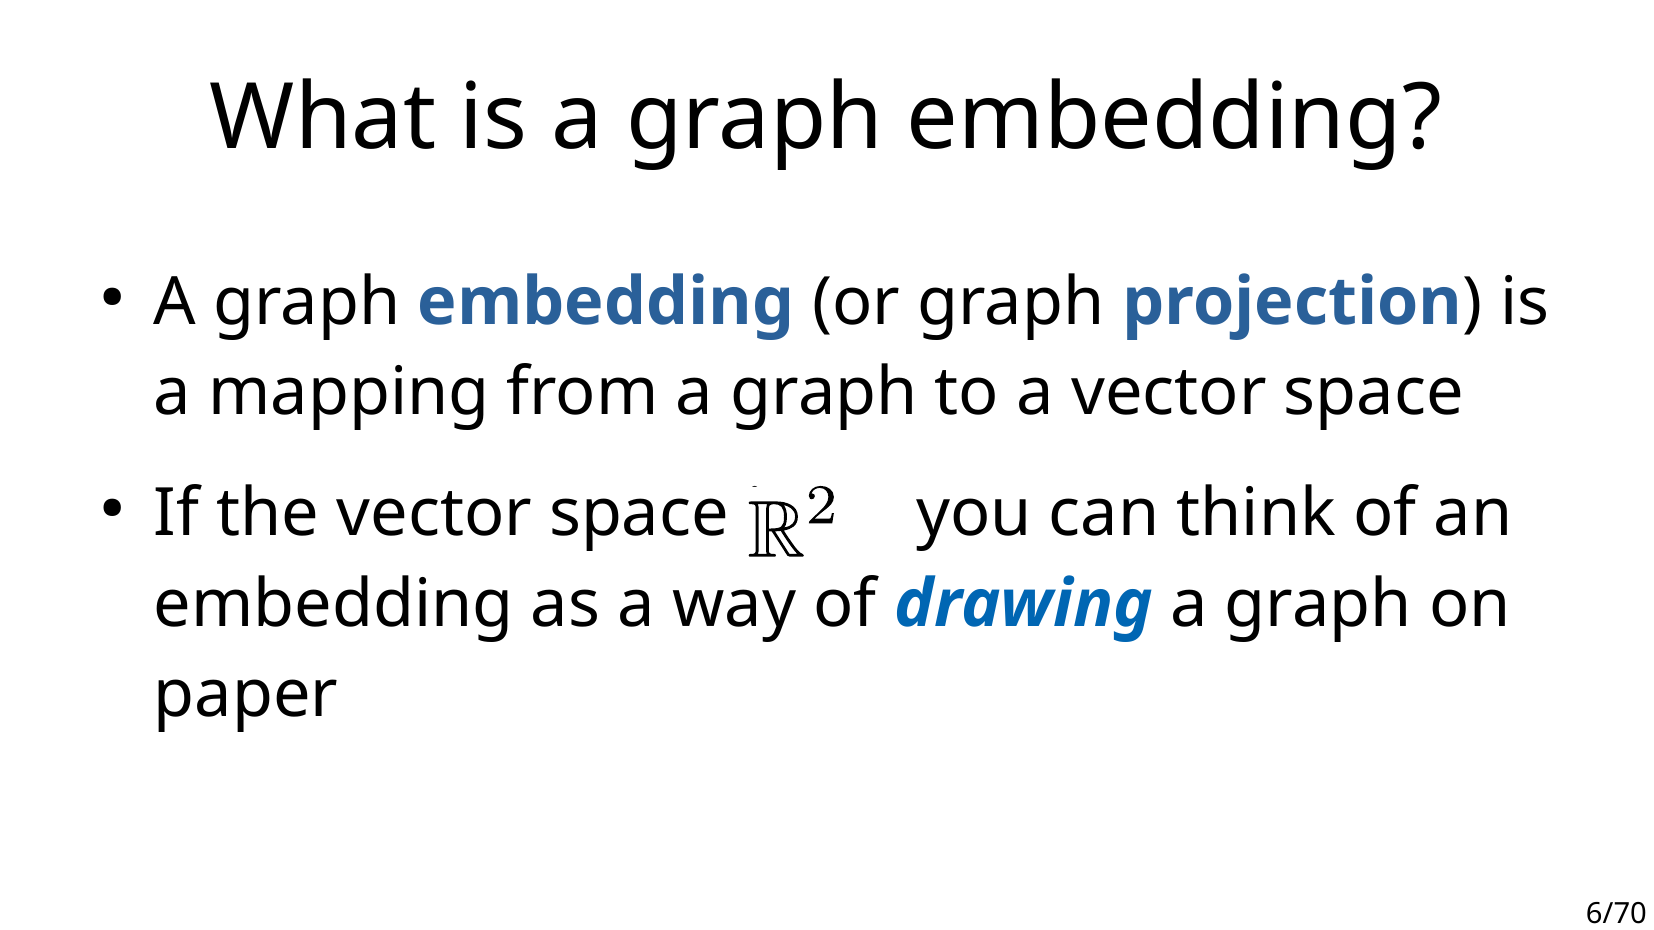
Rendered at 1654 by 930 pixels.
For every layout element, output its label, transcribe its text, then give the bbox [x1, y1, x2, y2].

list A graph embedding (or graph projection) is a mapping from a graph to a vector space If the vector space is you can think of an embedding as a way of drawing a graph on paper [82, 252, 1571, 793]
text_box [747, 485, 838, 557]
title What is a graph embedding? [82, 1, 1571, 225]
